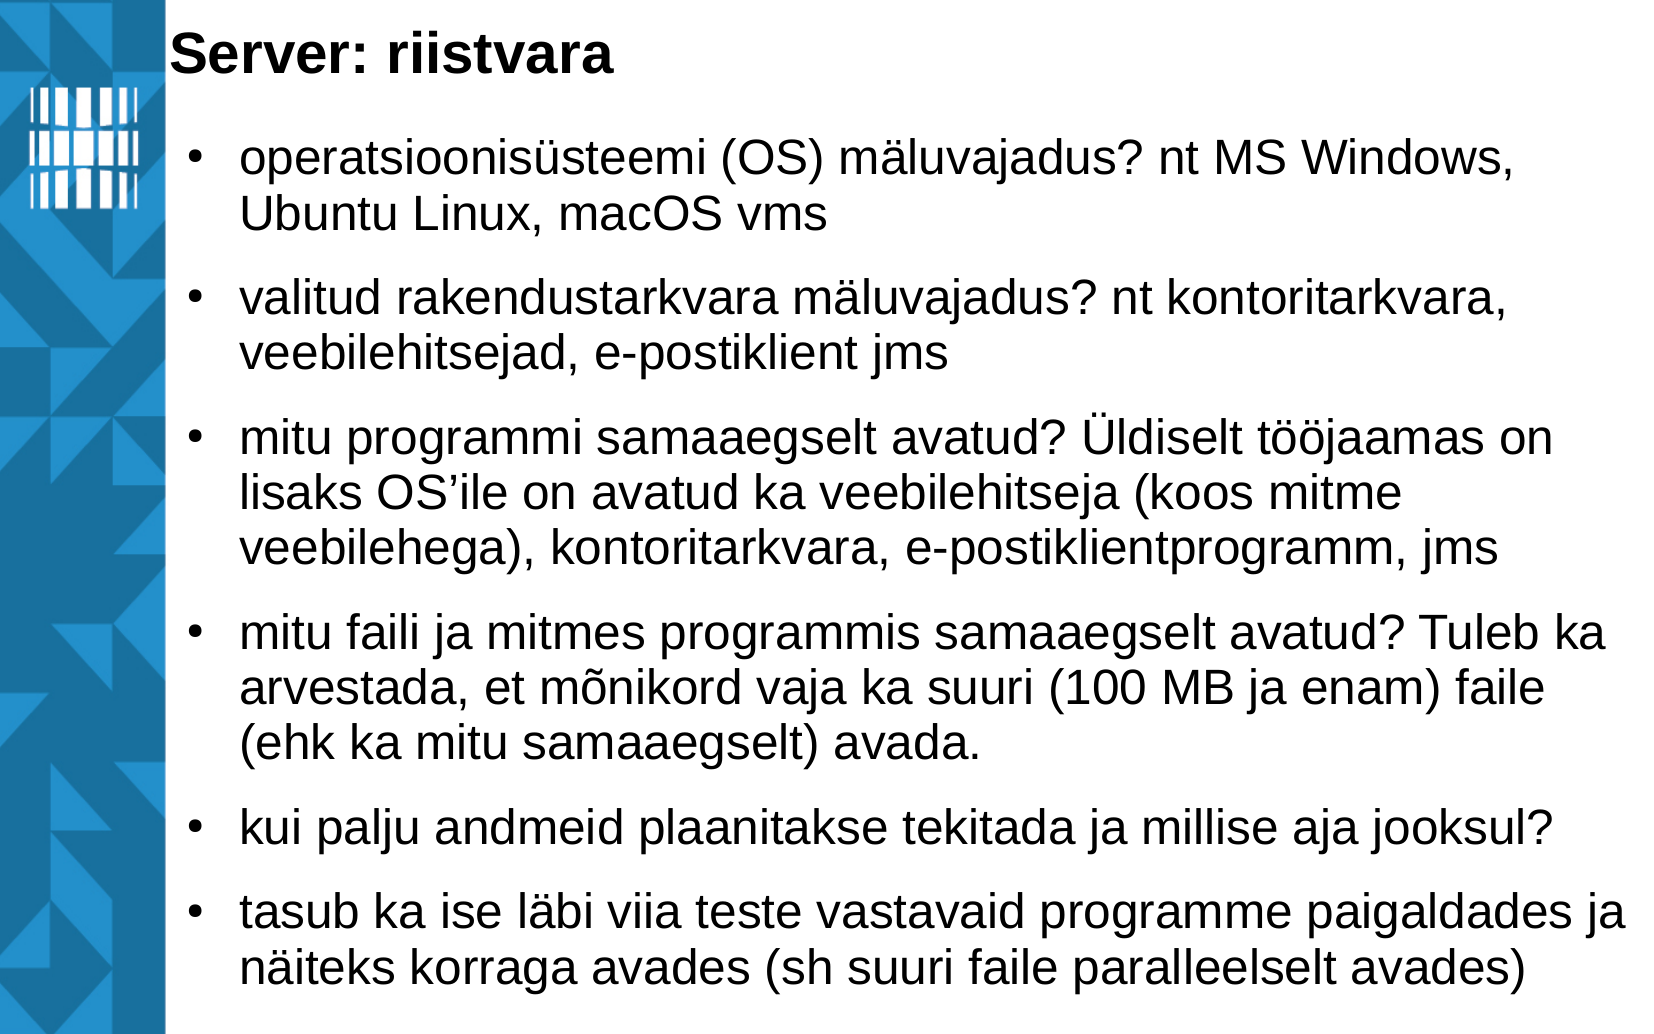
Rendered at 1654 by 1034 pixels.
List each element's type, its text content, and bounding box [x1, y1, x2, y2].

title Server: riistvara [169, 11, 1571, 95]
list operatsioonisüsteemi (OS) mäluvajadus? nt MS Windows, Ubuntu Linux, macOS vms valitud rakendustarkvara mäluvajadus? nt kontoritarkvara, veebilehitsejad, e-postiklient jms mitu programmi samaaegselt avatud? Üldiselt tööjaamas on lisaks OS’ile on avatud ka veebilehitseja (koos mitme veebilehega), kontoritarkvara, e-postiklientprogramm, jms mitu faili ja mitmes programmis samaaegselt avatud? Tuleb ka arvestada, et mõnikord vaja ka suuri (100 MB ja enam) faile (ehk ka mitu samaaegselt) avada. kui palju andmeid plaanitakse tekitada ja millise aja jooksul? tasub ka ise läbi viia teste vastavaid programme paigaldades ja näiteks korraga avades (sh suuri faile paralleelselt avades) [169, 129, 1630, 997]
